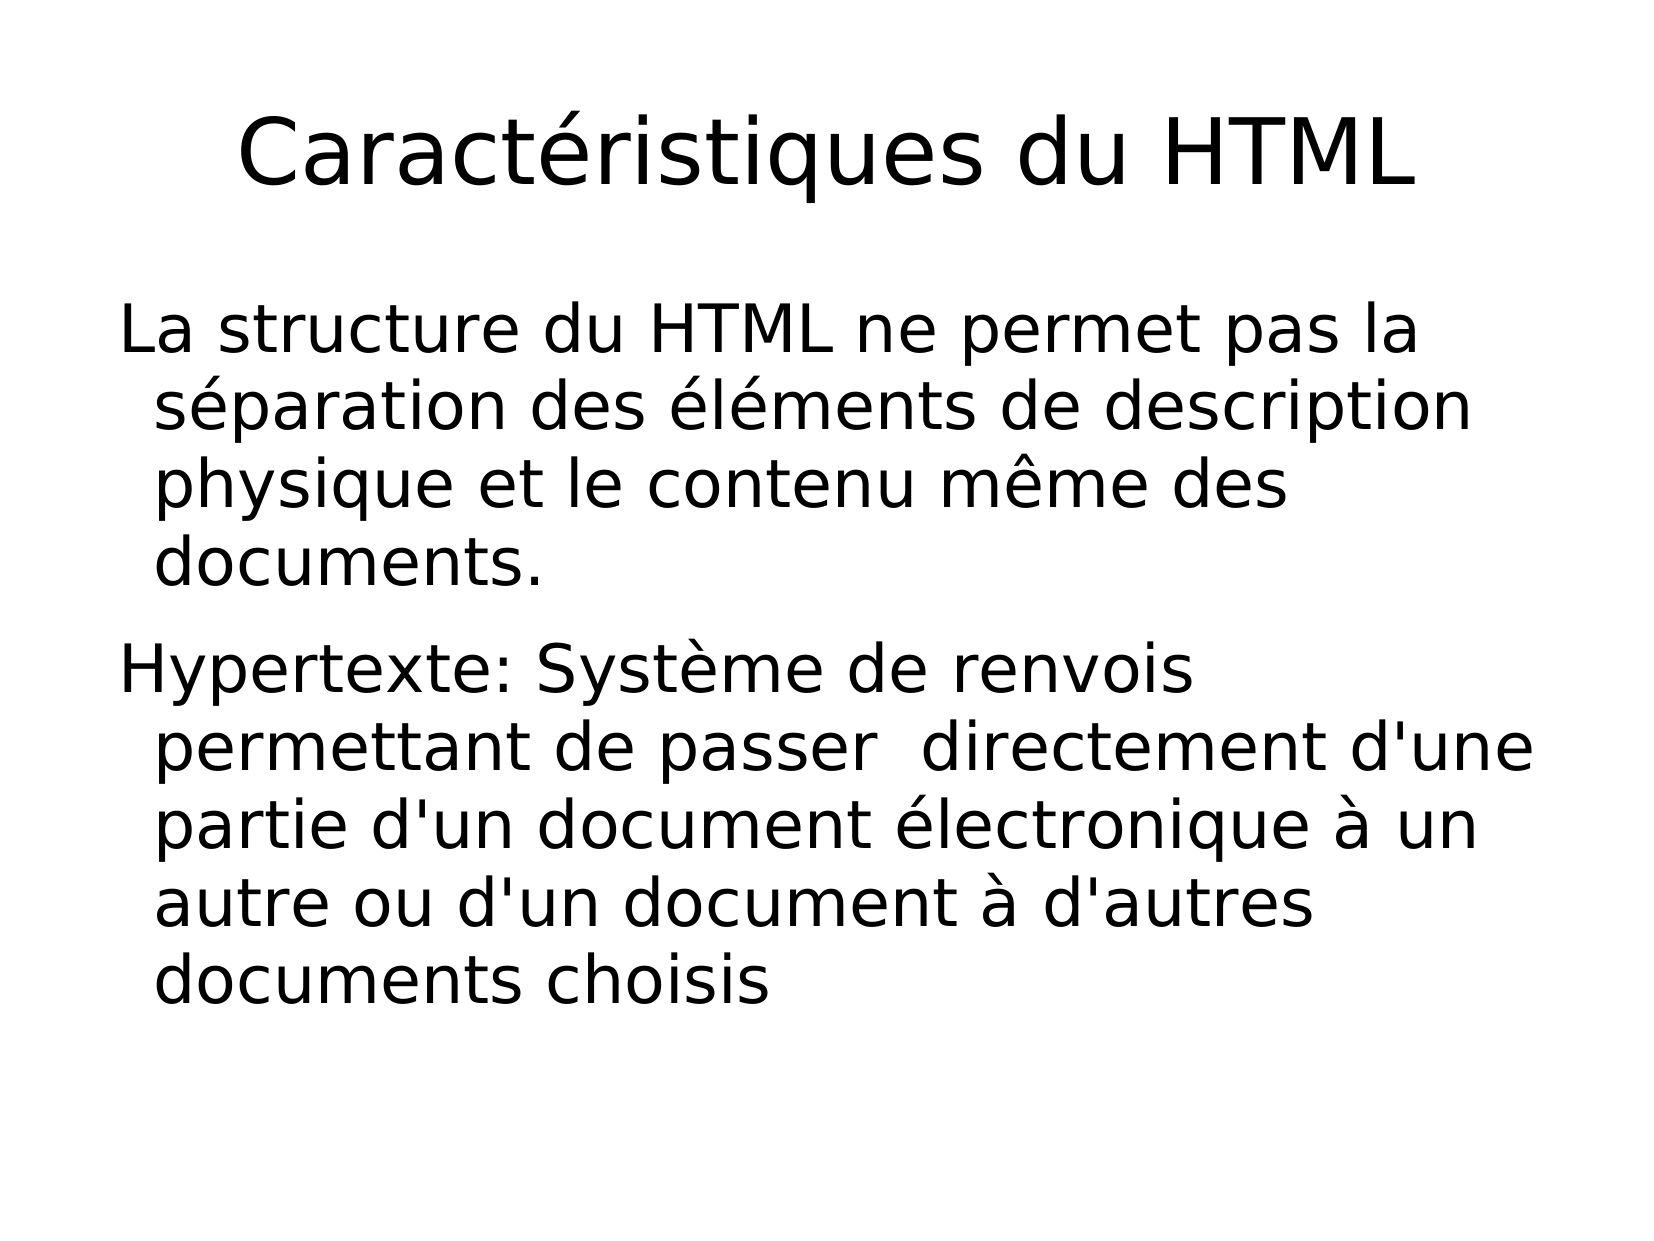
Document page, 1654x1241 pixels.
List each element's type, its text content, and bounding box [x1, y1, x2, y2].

list La structure du HTML ne permet pas la séparation des éléments de description physique et le contenu même des documents. Hypertexte: Système de renvois permettant de passer directement d'une partie d'un document électronique à un autre ou d'un document à d'autres documents choisis [82, 290, 1571, 1109]
title Caractéristiques du HTML [82, 49, 1571, 257]
